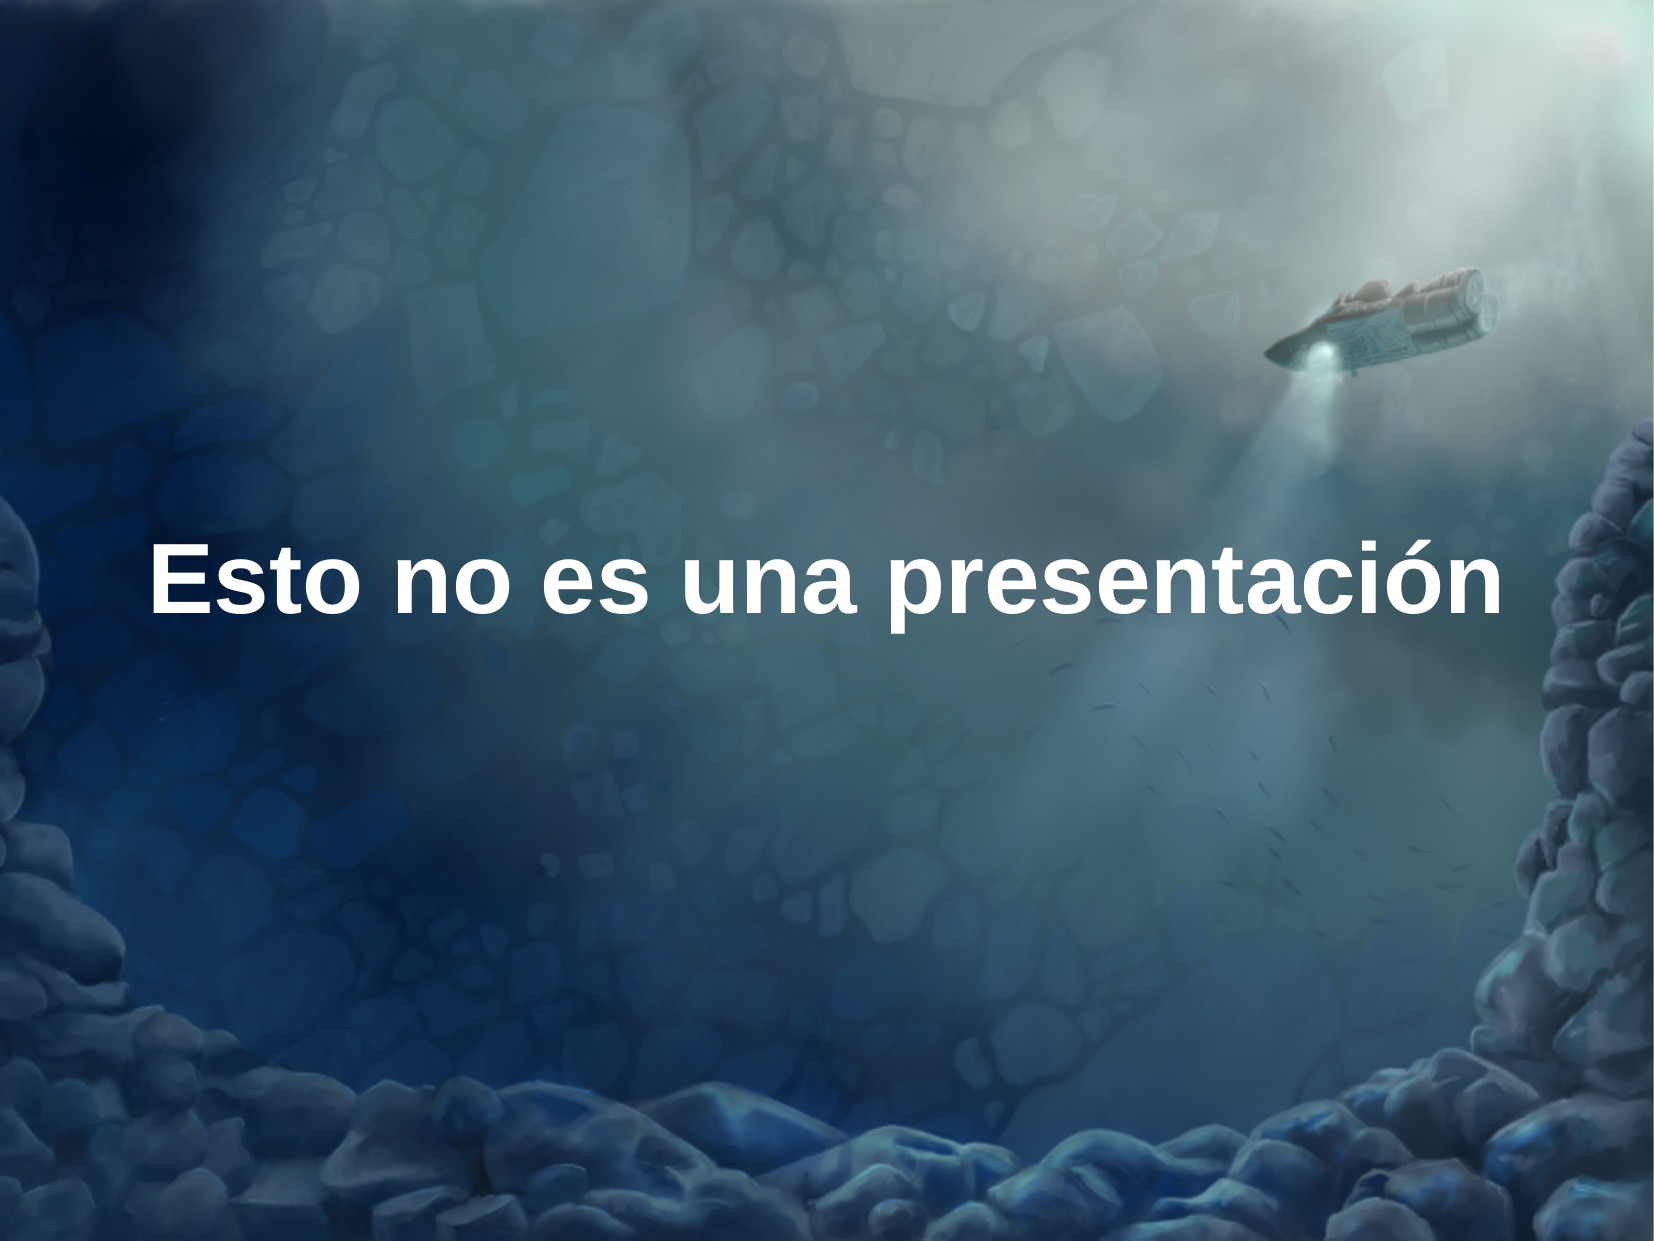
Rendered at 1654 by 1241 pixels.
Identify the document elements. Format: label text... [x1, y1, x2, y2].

picture [0, 0, 1654, 1241]
subtitle Esto no es una presentación [82, 49, 1571, 1109]
